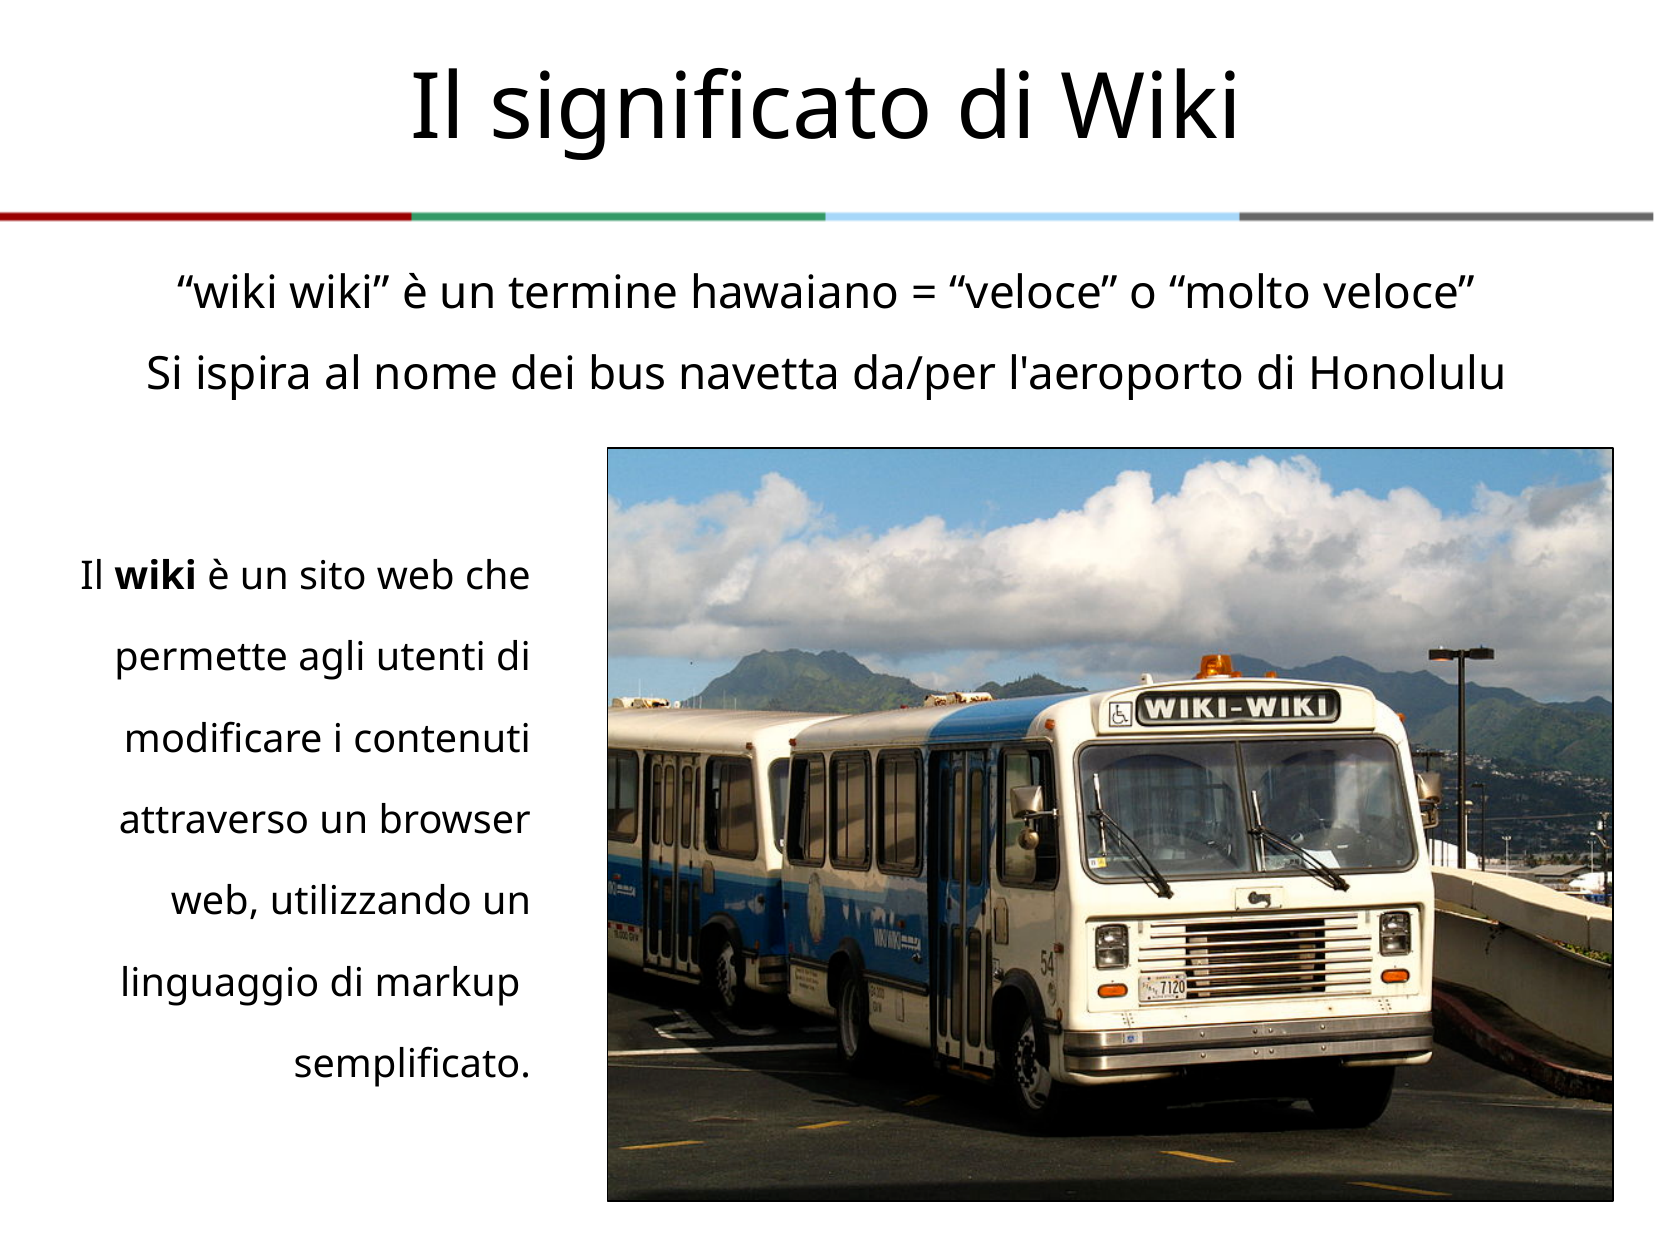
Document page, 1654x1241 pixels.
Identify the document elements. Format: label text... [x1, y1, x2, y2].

picture [608, 448, 1613, 1201]
list “wiki wiki” è un termine hawaiano = “veloce” o “molto veloce” Si ispira al nome dei bus navetta da/per l'aeroporto di Honolulu [0, 259, 1654, 443]
picture [0, 200, 1654, 235]
title Il significato di Wiki [82, 0, 1571, 200]
list Il wiki è un sito web che permette agli utenti di modificare i contenuti attraverso un browser web, utilizzando un linguaggio di markup semplificato. [70, 519, 532, 1146]
